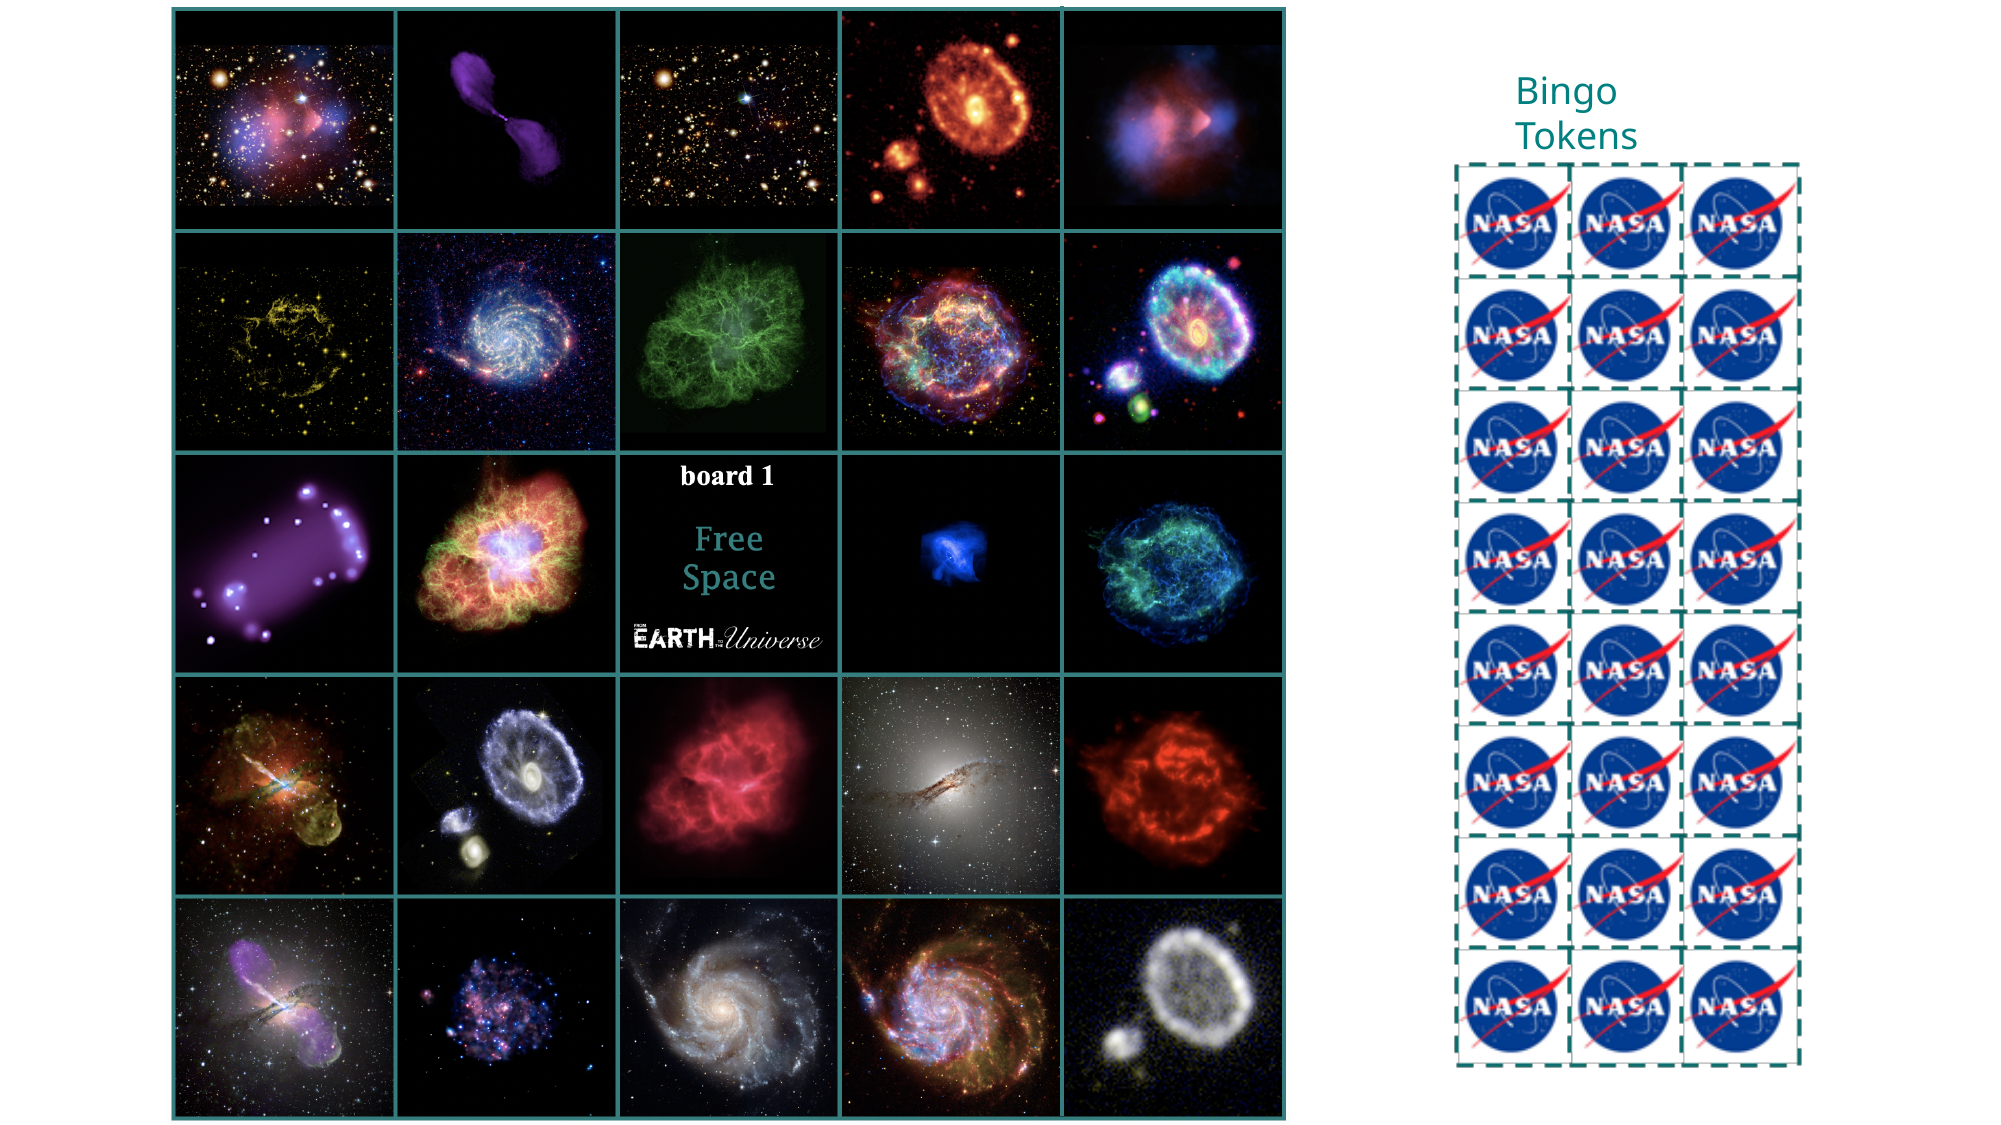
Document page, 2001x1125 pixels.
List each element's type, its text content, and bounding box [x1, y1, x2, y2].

text_box Bingo Tokens [1500, 60, 1762, 161]
picture [167, 1, 1291, 1124]
picture [1453, 161, 1804, 1070]
